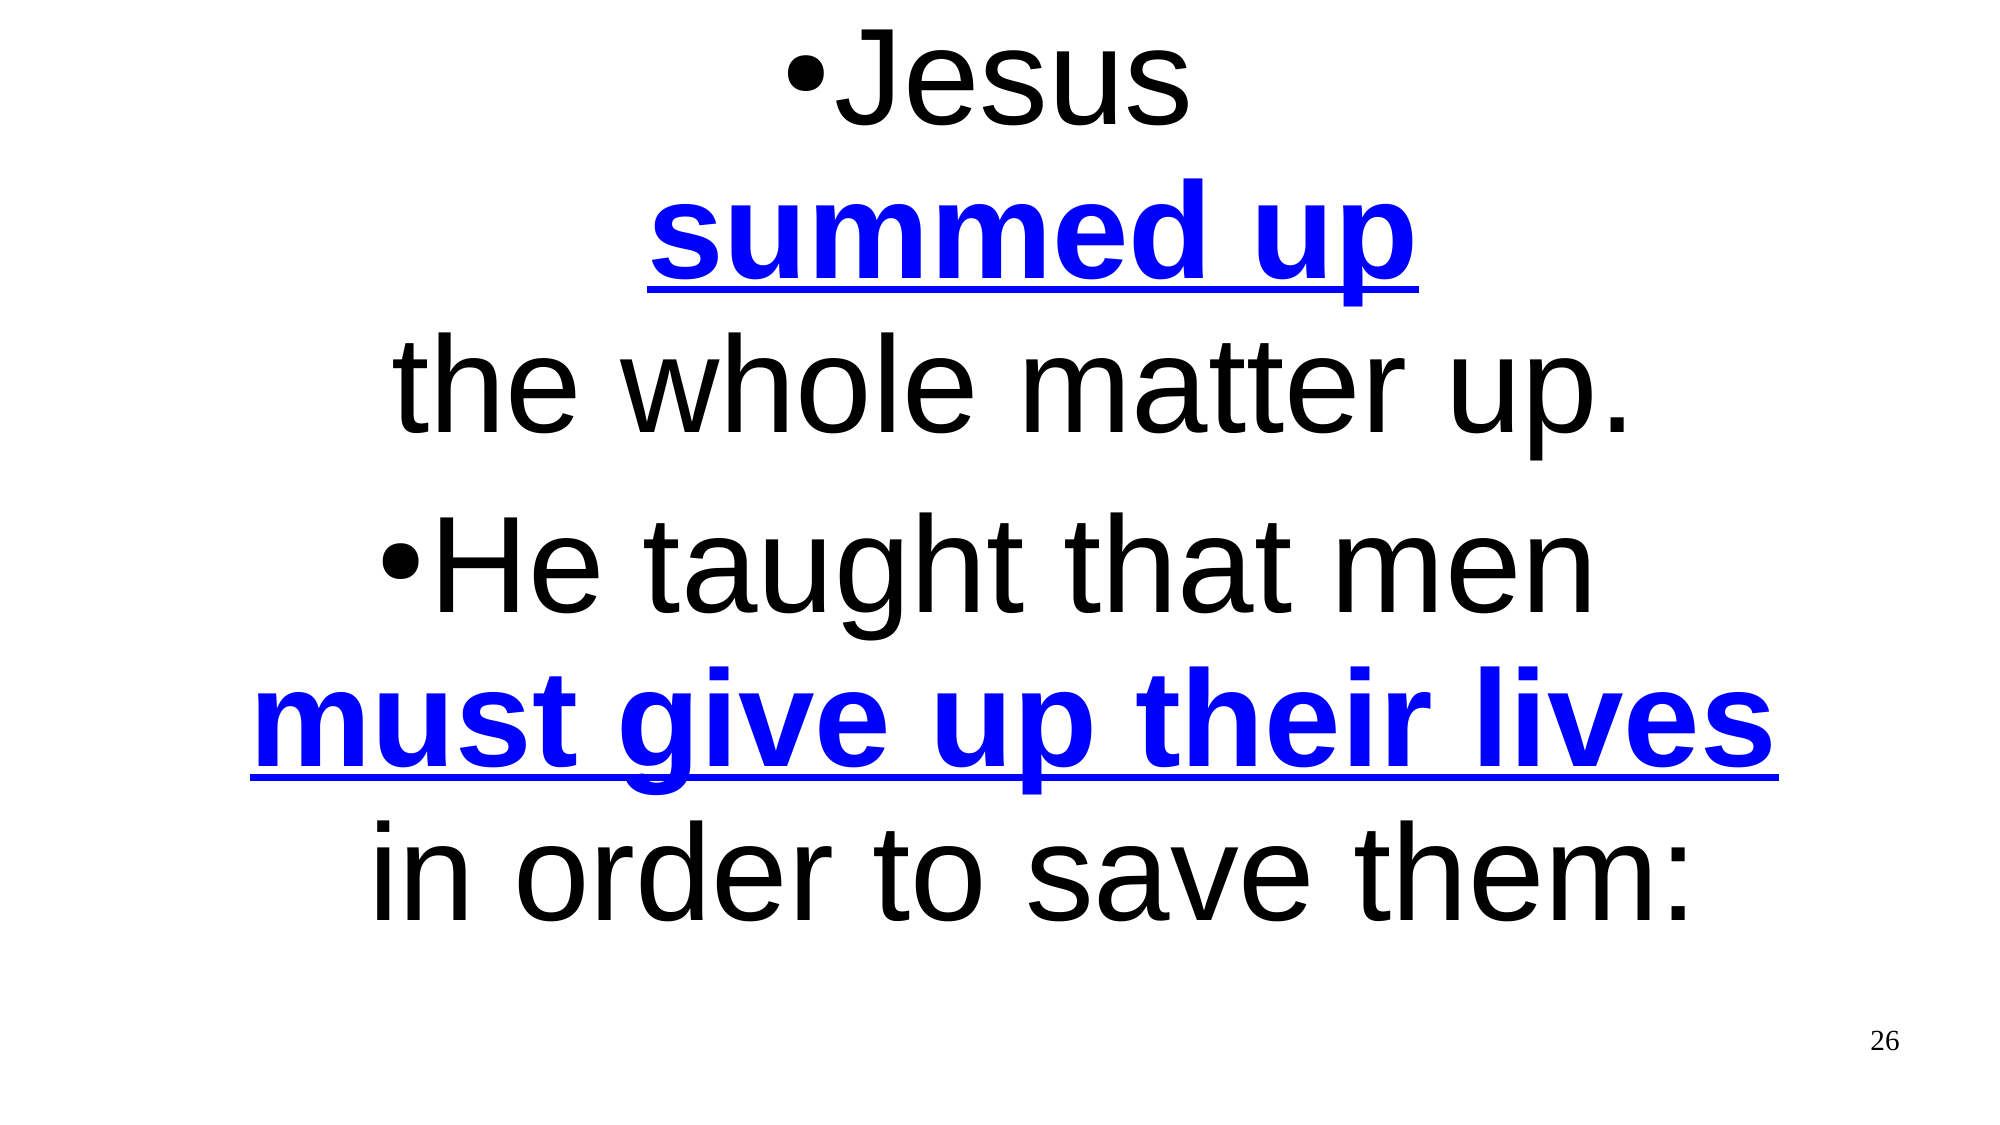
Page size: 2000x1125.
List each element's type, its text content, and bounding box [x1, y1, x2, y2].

list Jesus summed up the whole matter up. He taught that men must give up their lives in order to save them: [0, 0, 1996, 1123]
